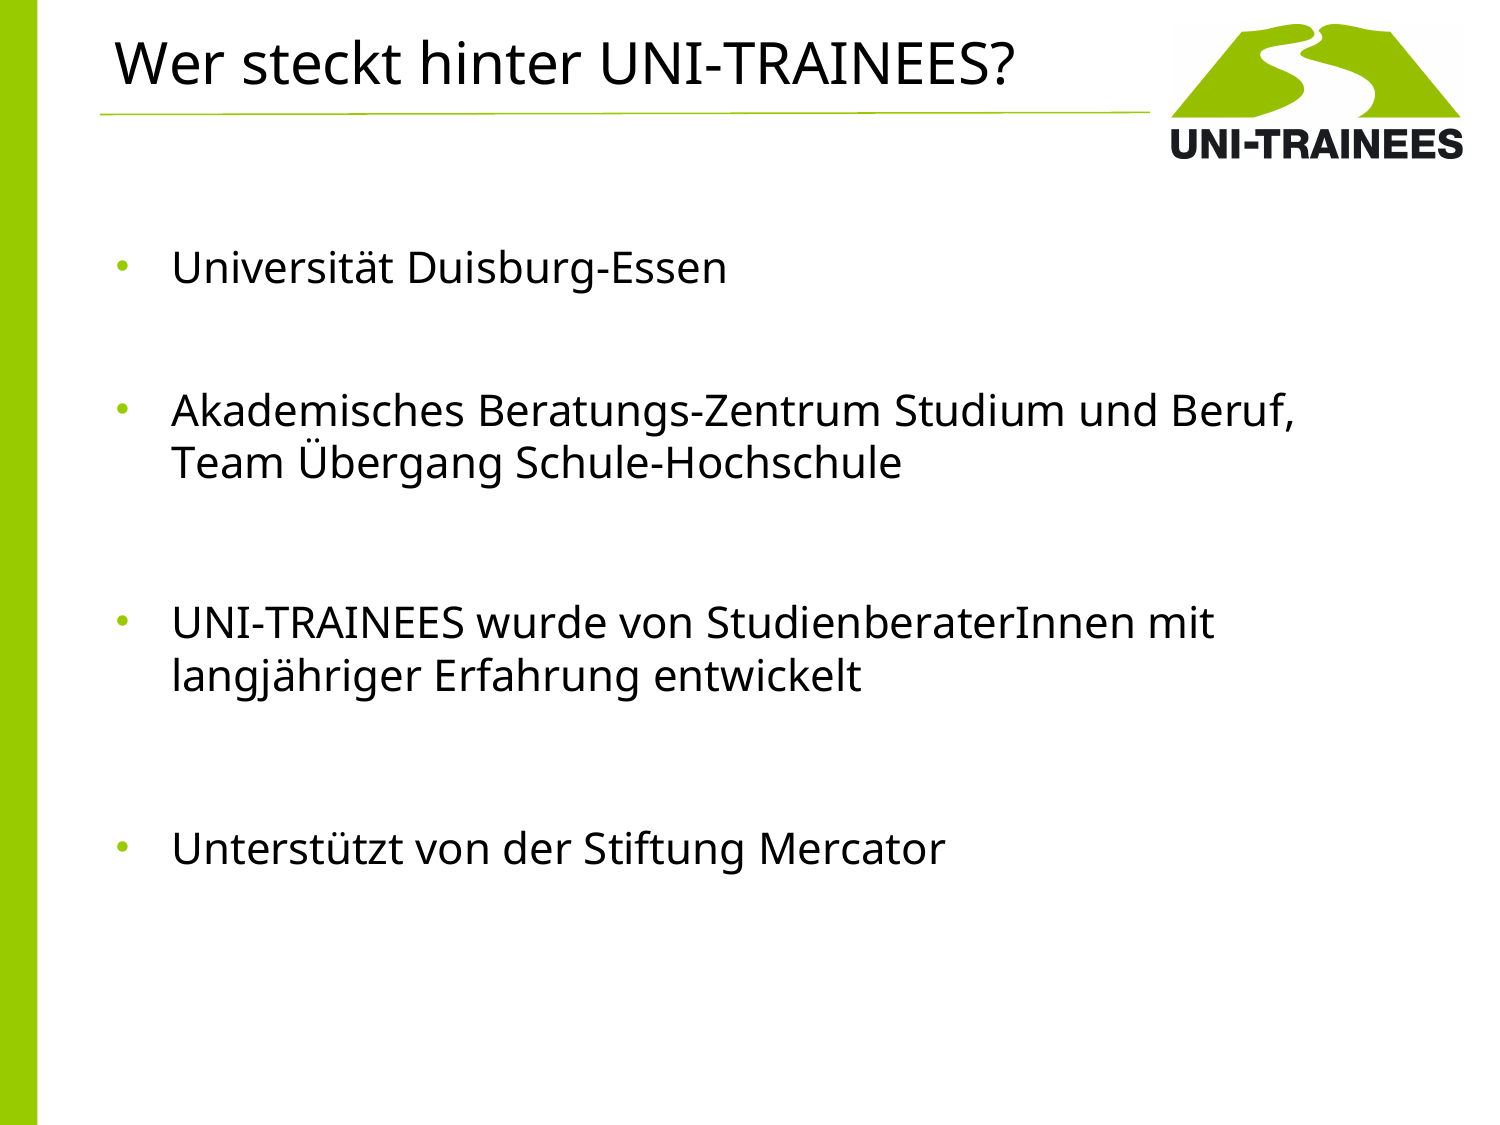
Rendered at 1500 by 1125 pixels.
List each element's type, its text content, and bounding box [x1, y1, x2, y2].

title Wer steckt hinter UNI-TRAINEES? [100, 10, 1152, 113]
picture [1171, 24, 1463, 159]
list Universität Duisburg-Essen Akademisches Beratungs-Zentrum Studium und Beruf, Team Übergang Schule-Hochschule UNI-TRAINEES wurde von StudienberaterInnen mit langjähriger Erfahrung entwickelt Unterstützt von der Stiftung Mercator [100, 231, 1436, 1059]
